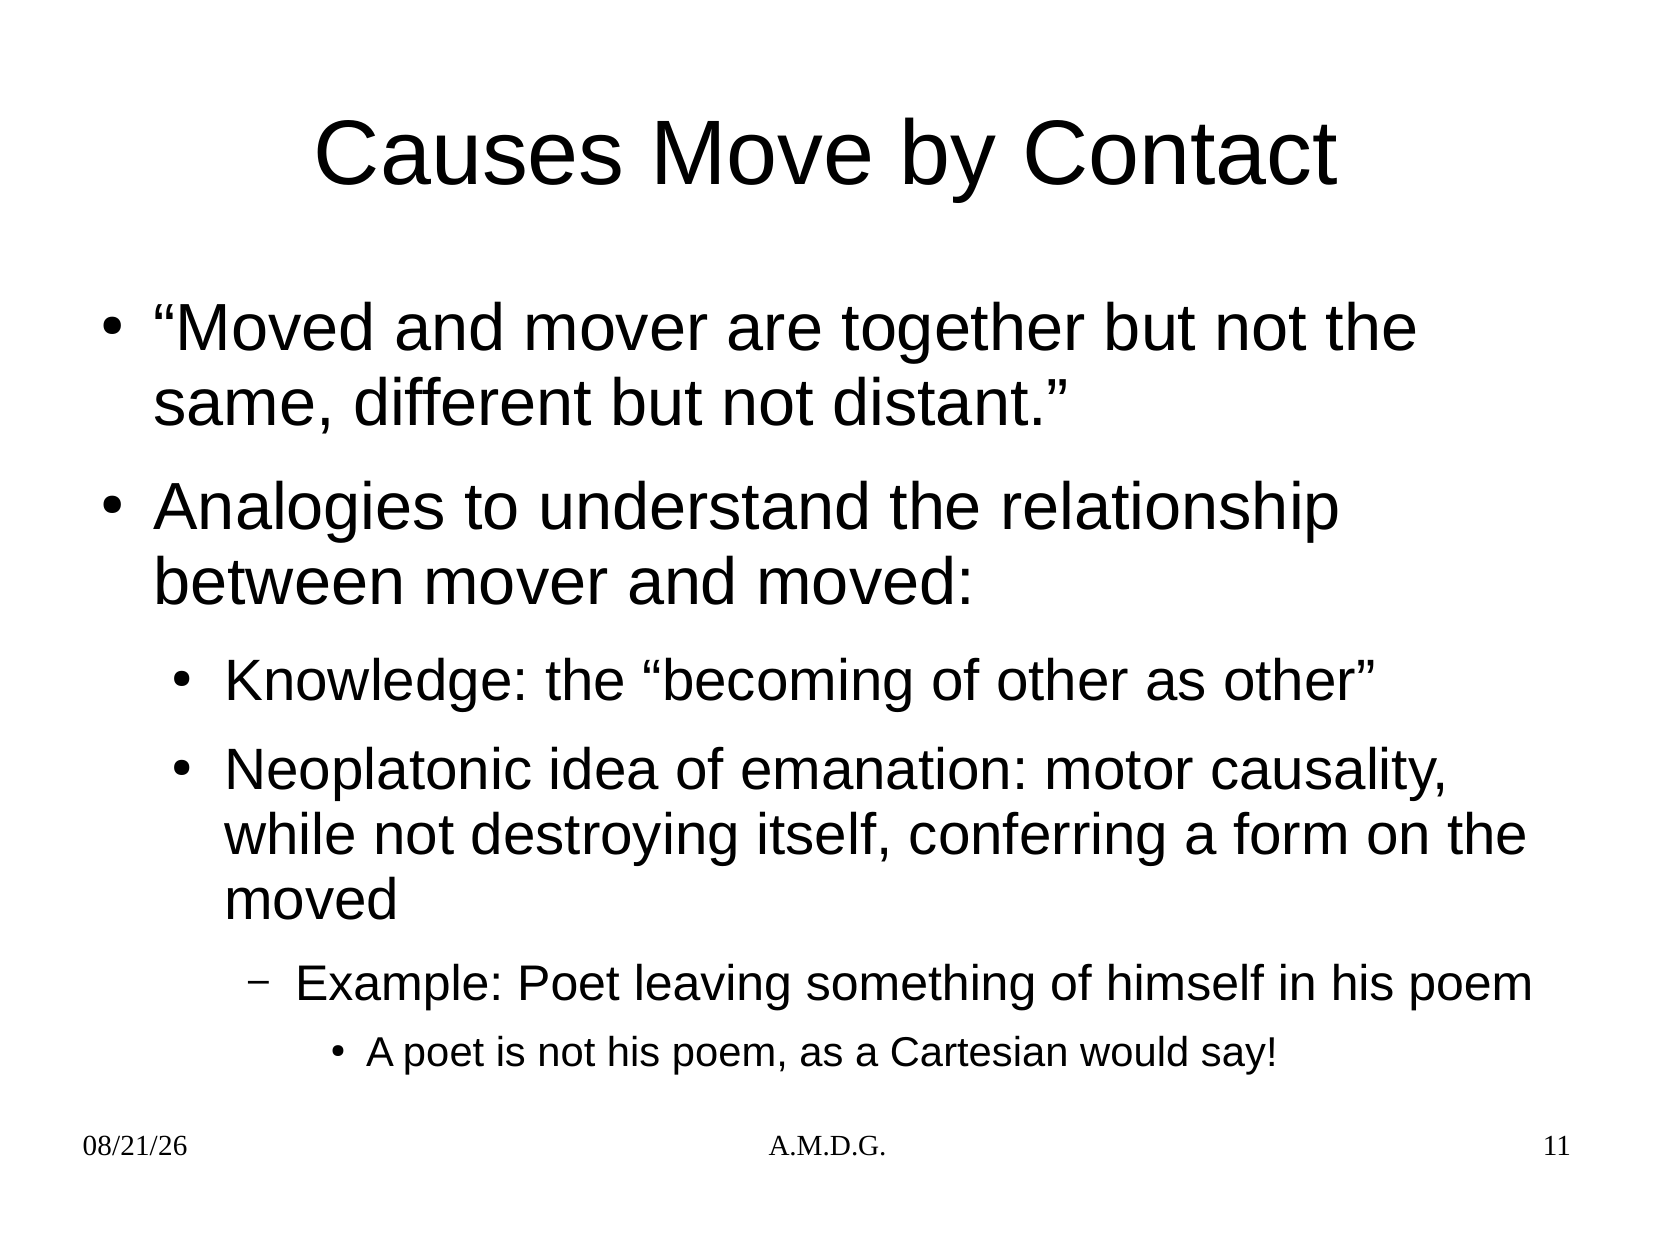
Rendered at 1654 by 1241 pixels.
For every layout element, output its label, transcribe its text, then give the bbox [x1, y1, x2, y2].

title Causes Move by Contact [82, 49, 1571, 257]
list “Moved and mover are together but not the same, different but not distant.” Analogies to understand the relationship between mover and moved: Knowledge: the “becoming of other as other” Neoplatonic idea of emanation: motor causality, while not destroying itself, conferring a form on the moved Example: Poet leaving something of himself in his poem A poet is not his poem, as a Cartesian would say! [82, 290, 1571, 1109]
